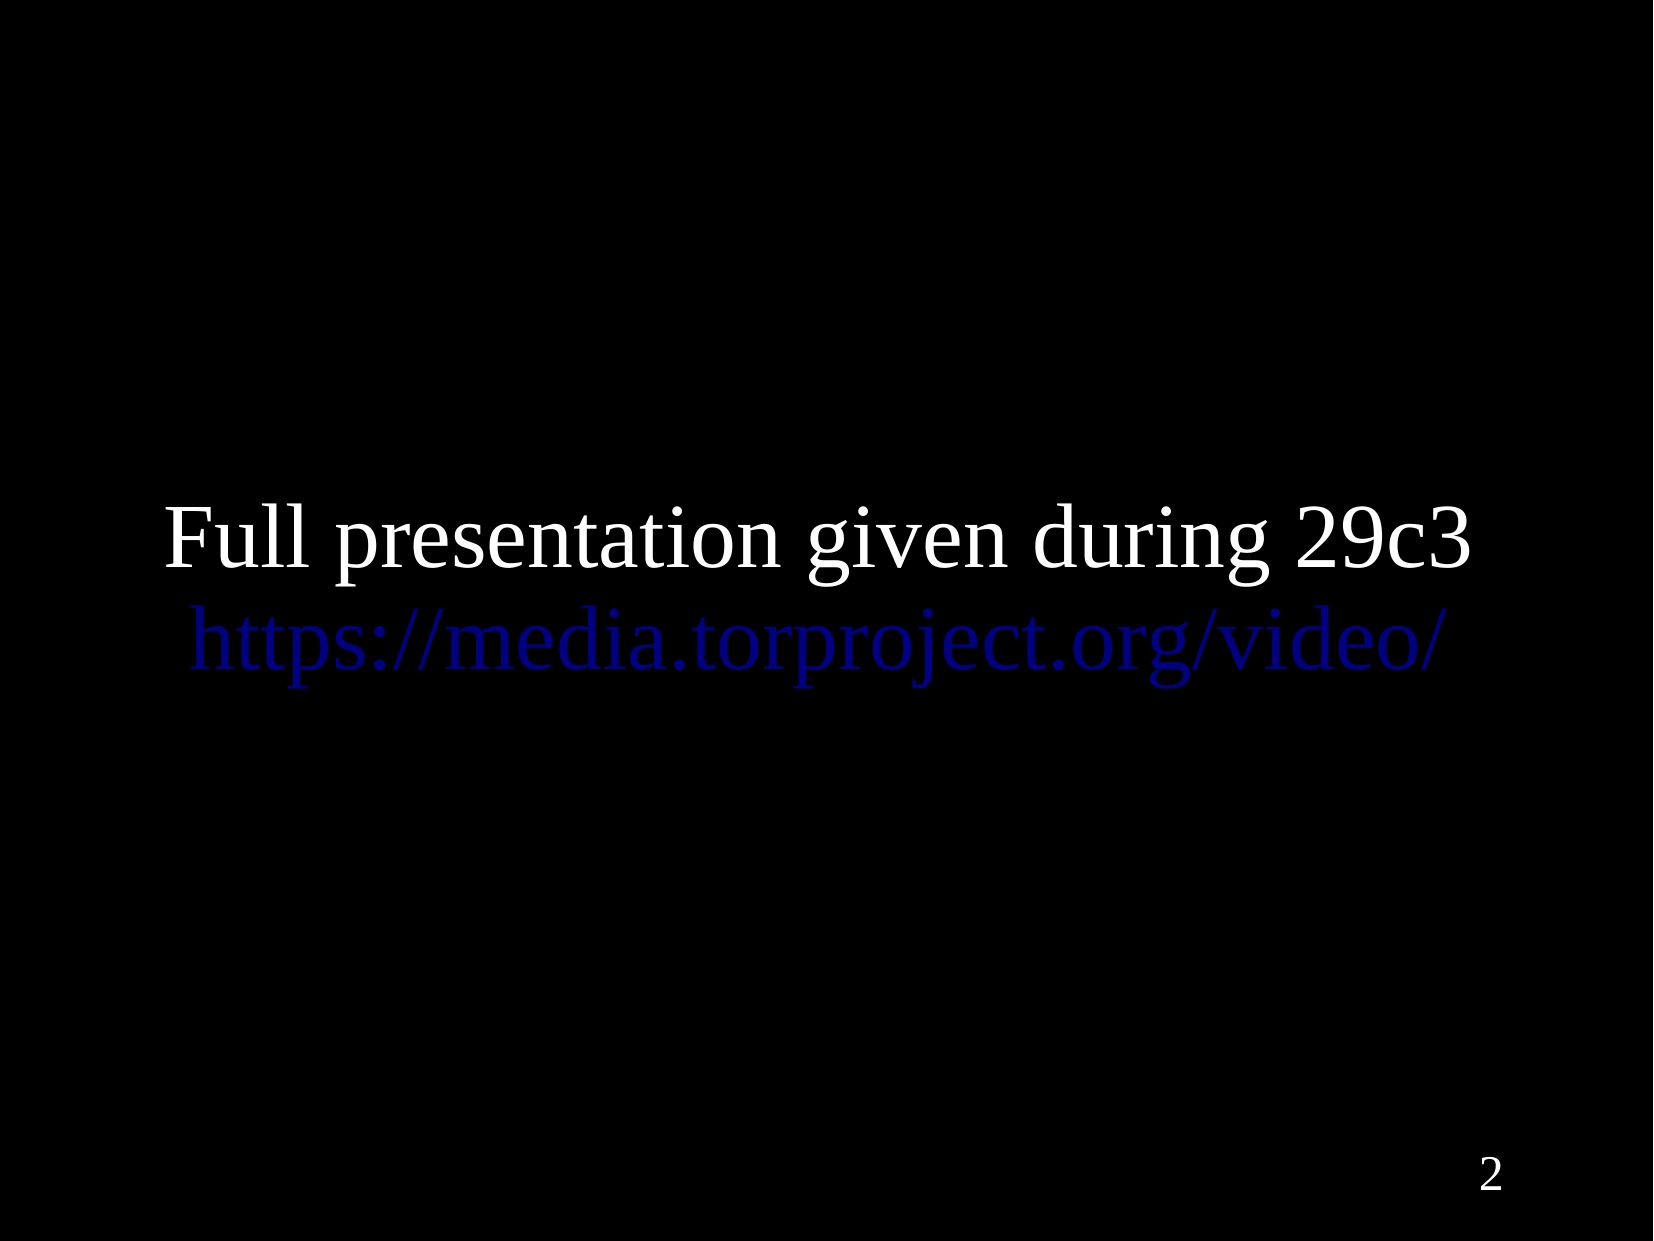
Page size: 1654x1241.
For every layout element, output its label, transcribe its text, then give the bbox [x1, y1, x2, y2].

title Full presentation given during 29c3 https://media.torproject.org/video/ [113, 471, 1526, 805]
